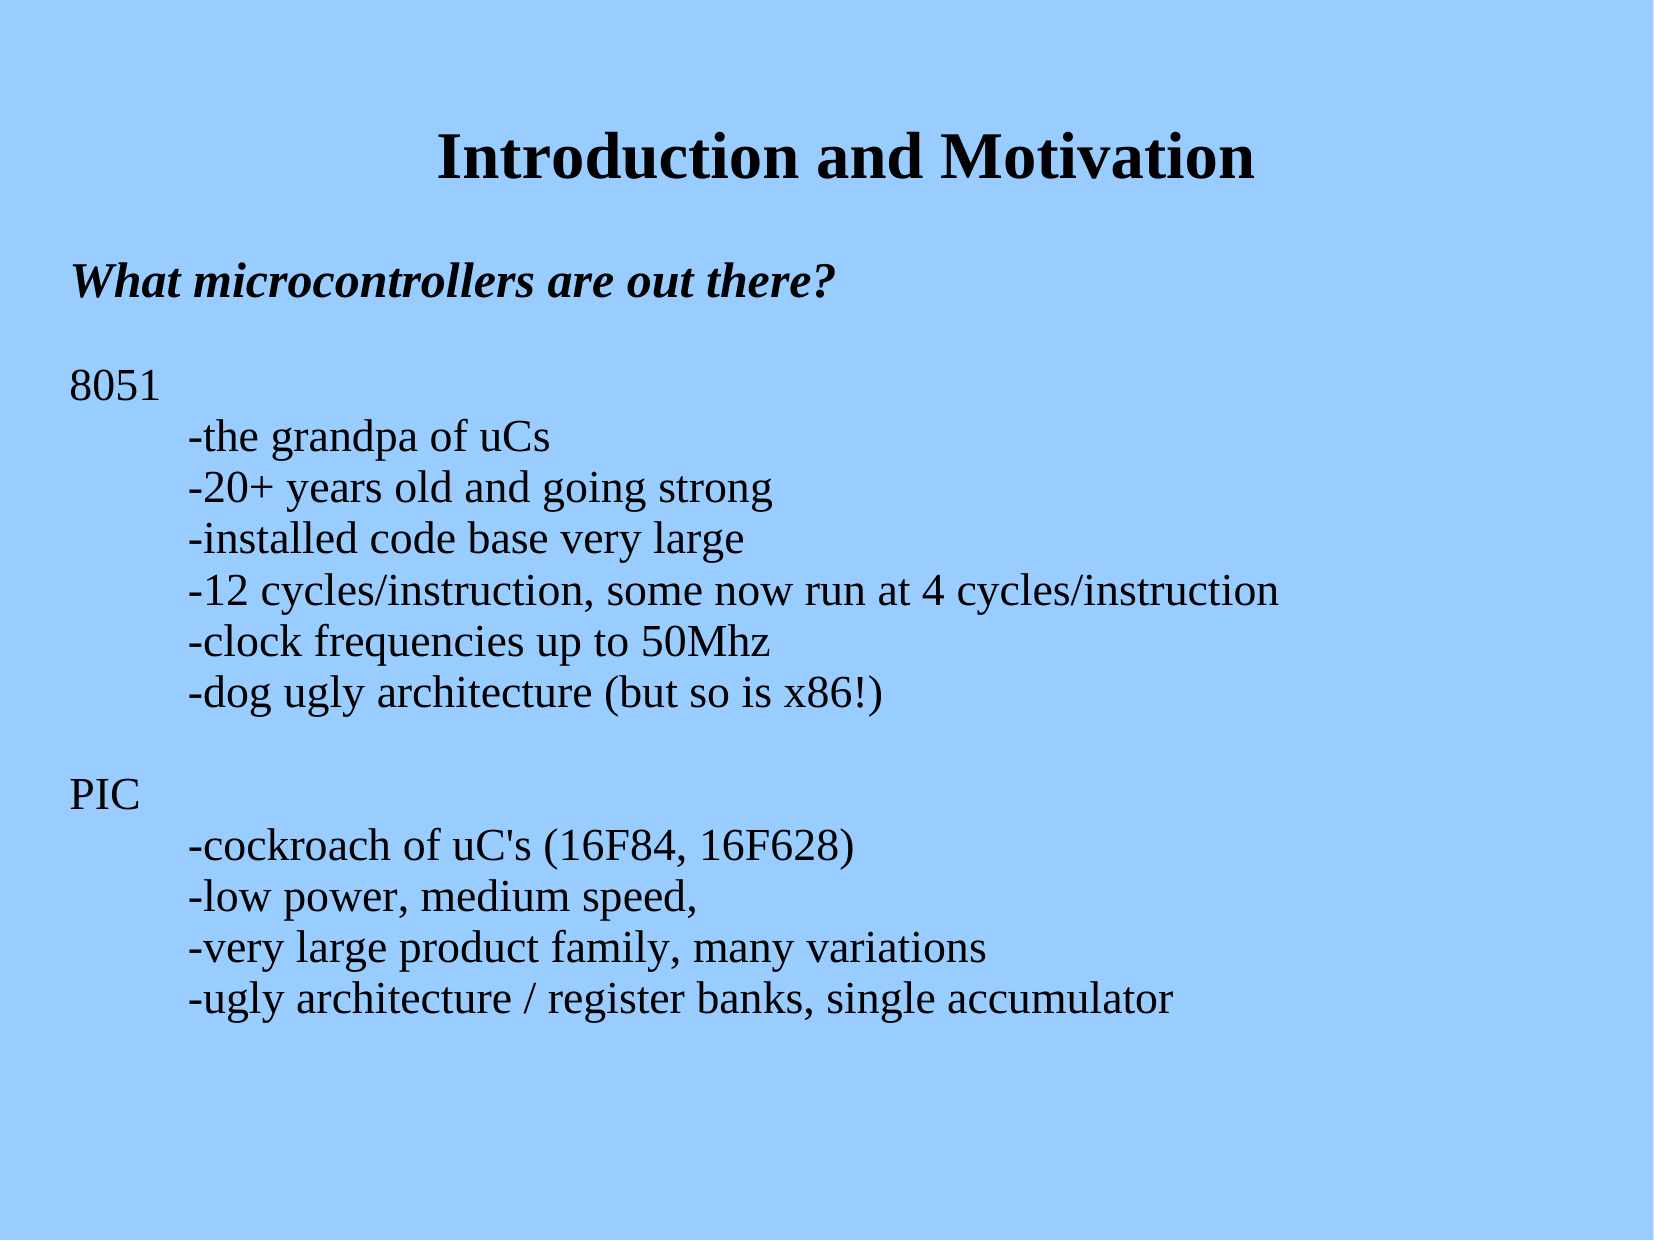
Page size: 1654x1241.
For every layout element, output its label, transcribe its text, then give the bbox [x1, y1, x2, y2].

text_box What microcontrollers are out there? 8051 -the grandpa of uCs -20+ years old and going strong -installed code base very large -12 cycles/instruction, some now run at 4 cycles/instruction -clock frequencies up to 50Mhz -dog ugly architecture (but so is x86!) PIC -cockroach of uC's (16F84, 16F628) -low power, medium speed, -very large product family, many variations -ugly architecture / register banks, single accumulator [69, 249, 1506, 1147]
text_box Introduction and Motivation [138, 114, 1555, 189]
